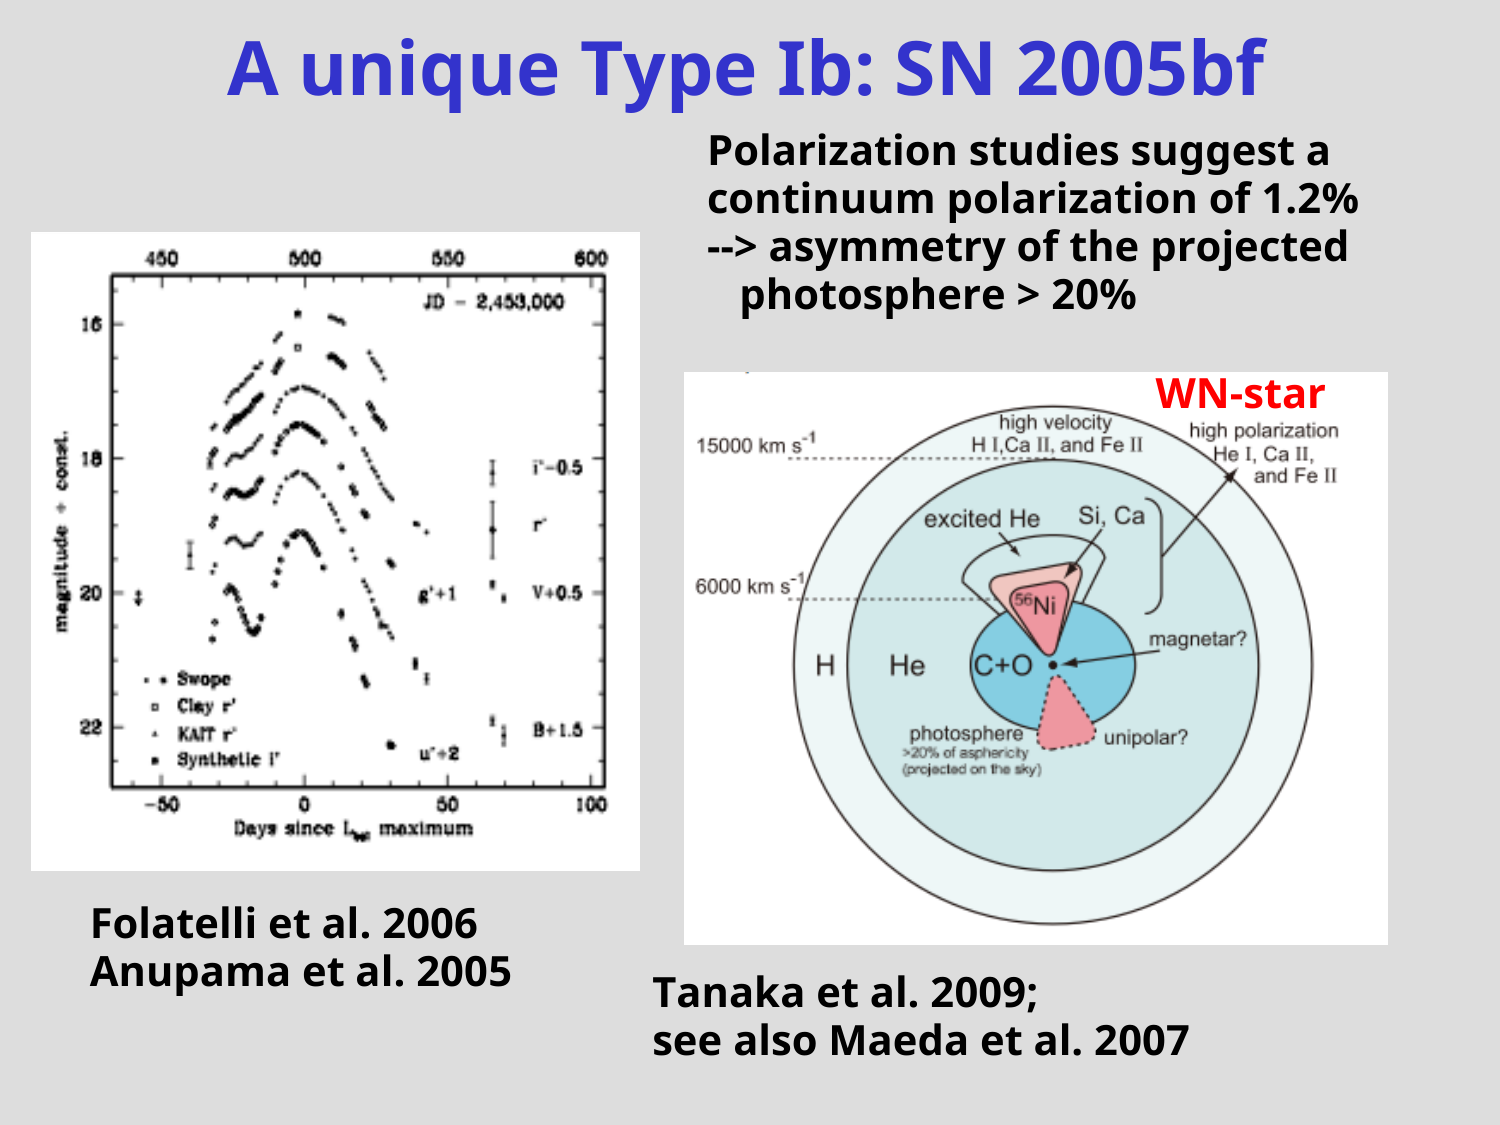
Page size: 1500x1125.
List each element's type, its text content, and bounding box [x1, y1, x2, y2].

text_box A unique Type Ib: SN 2005bf [105, 0, 1388, 225]
text_box Tanaka et al. 2009; see also Maeda et al. 2007 [637, 961, 1351, 1073]
text_box WN-star [1140, 362, 1401, 427]
picture [684, 372, 1388, 945]
text_box Polarization studies suggest a continuum polarization of 1.2% --> asymmetry of the projected photosphere > 20% [692, 119, 1426, 327]
text_box Folatelli et al. 2006 Anupama et al. 2005 [75, 886, 749, 1011]
picture [31, 232, 640, 871]
